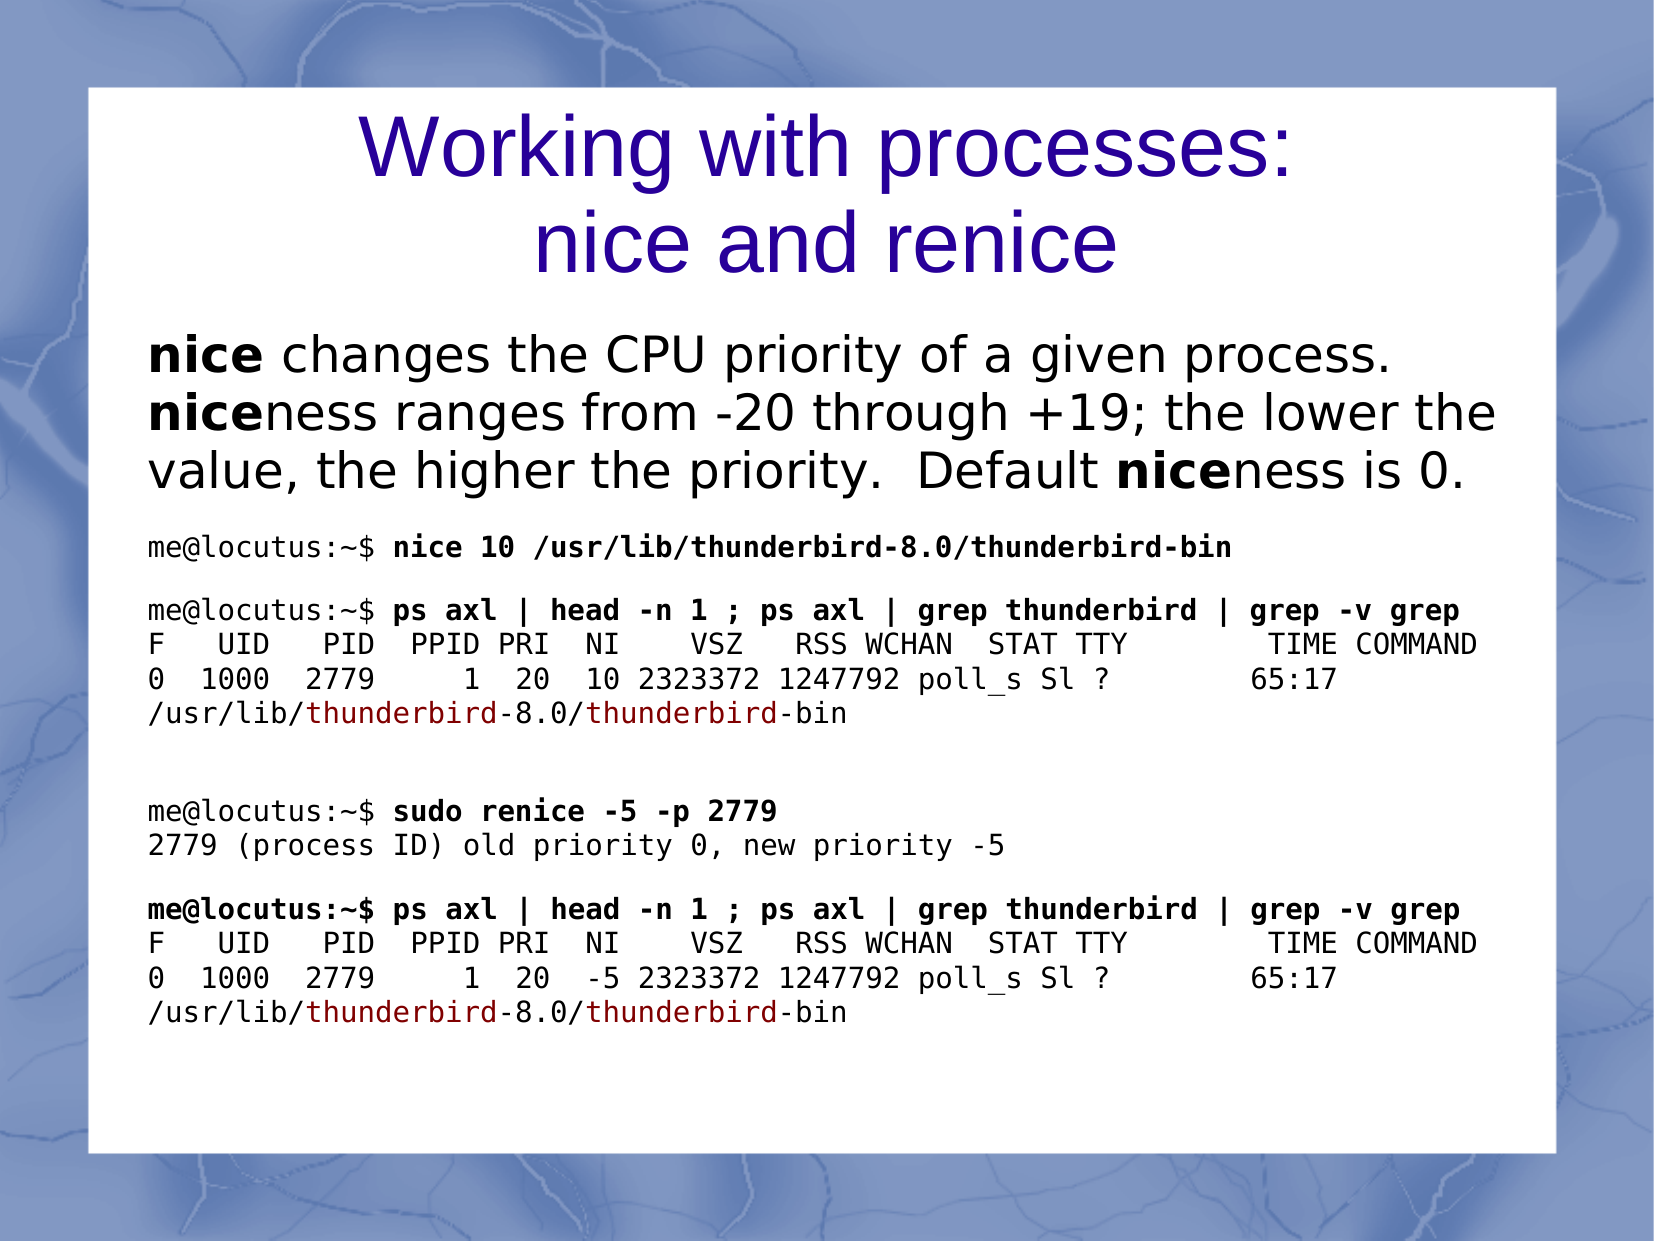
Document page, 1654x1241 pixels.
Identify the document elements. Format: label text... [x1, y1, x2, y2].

picture [0, 0, 1654, 1241]
title Working with processes: nice and renice [118, 90, 1536, 298]
list nice changes the CPU priority of a given process. niceness ranges from -20 through +19; the lower the value, the higher the priority. Default niceness is 0. me@locutus:~$ nice 10 /usr/lib/thunderbird-8.0/thunderbird-bin me@locutus:~$ ps axl | head -n 1 ; ps axl | grep thunderbird | grep -v grep F UID PID PPID PRI NI VSZ RSS WCHAN STAT TTY TIME COMMAND 0 1000 2779 1 20 10 2323372 1247792 poll_s Sl ? 65:17 /usr/lib/thunderbird-8.0/thunderbird-bin me@locutus:~$ sudo renice -5 -p 2779 2779 (process ID) old priority 0, new priority -5 me@locutus:~$ ps axl | head -n 1 ; ps axl | grep thunderbird | grep -v grep F UID PID PPID PRI NI VSZ RSS WCHAN STAT TTY TIME COMMAND 0 1000 2779 1 20 -5 2323372 1247792 poll_s Sl ? 65:17 /usr/lib/thunderbird-8.0/thunderbird-bin [147, 325, 1506, 1145]
